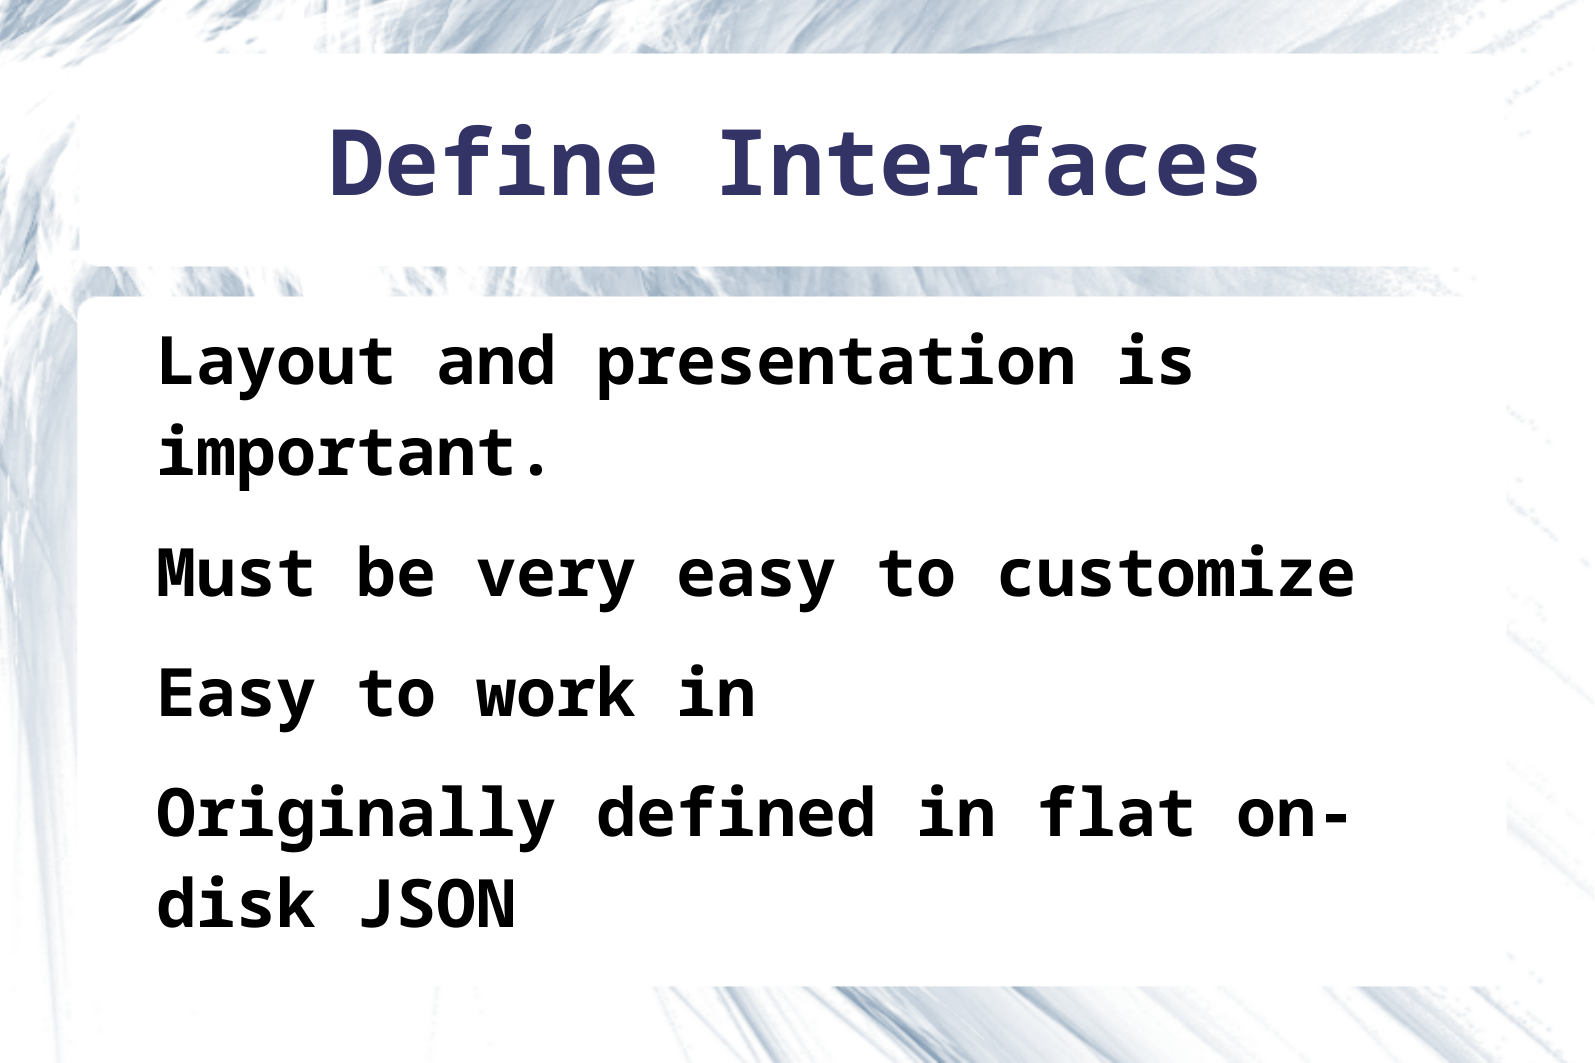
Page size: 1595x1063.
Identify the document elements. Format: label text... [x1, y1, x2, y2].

picture [0, 0, 1595, 1063]
list Layout and presentation is important. Must be very easy to customize Easy to work in Originally defined in flat on-disk JSON [85, 313, 1481, 961]
title Define Interfaces [79, 62, 1515, 259]
